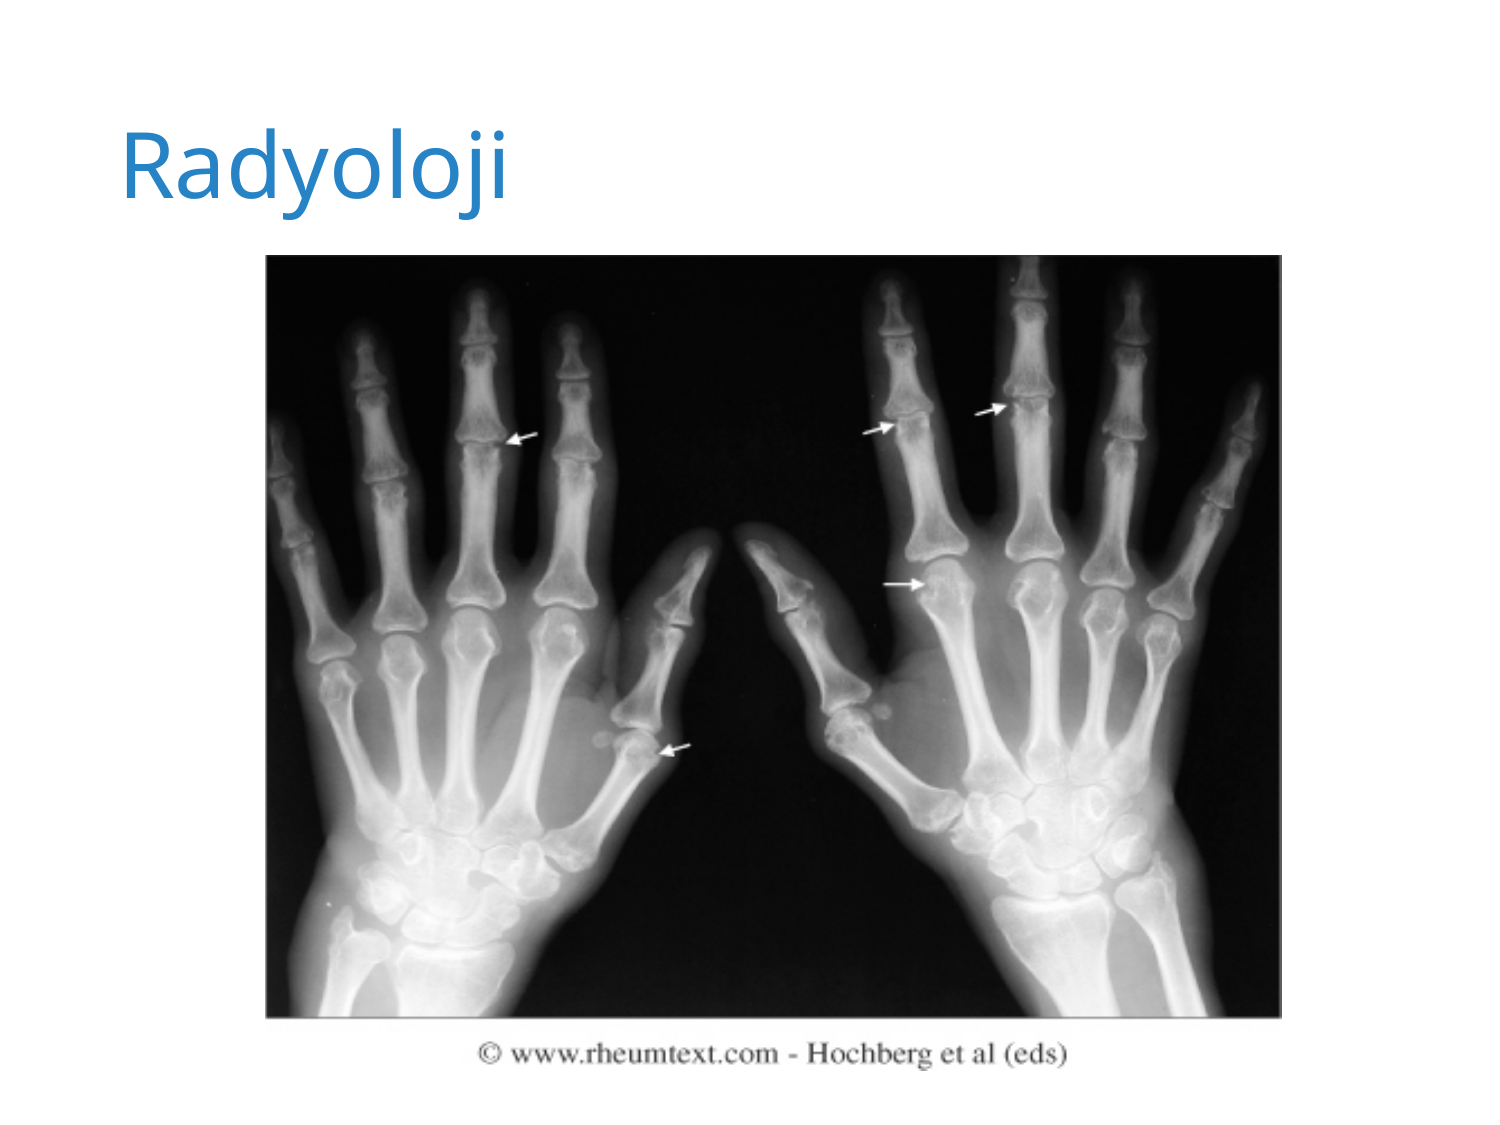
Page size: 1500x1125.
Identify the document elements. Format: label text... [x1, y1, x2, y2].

title Radyoloji [103, 59, 1397, 278]
picture [265, 255, 1282, 1071]
